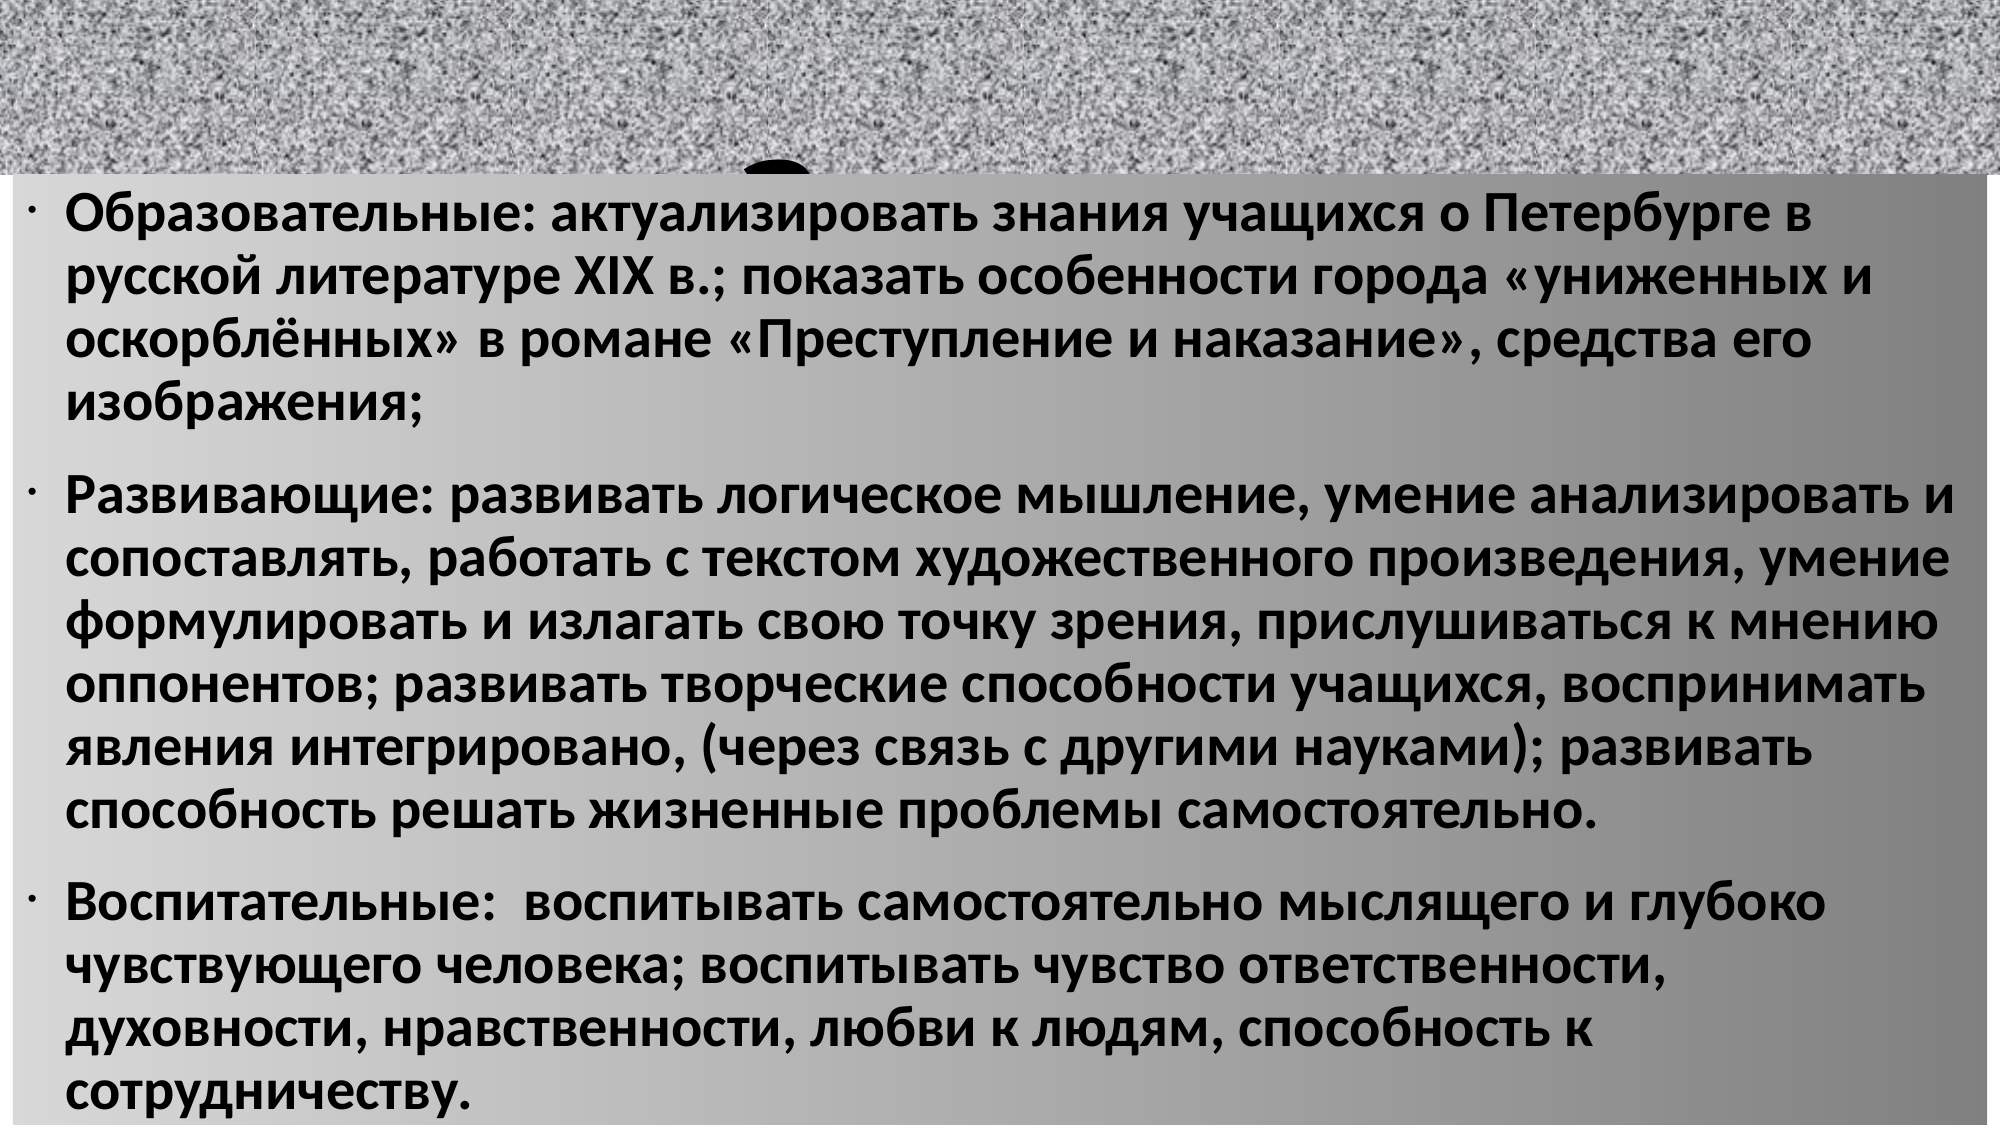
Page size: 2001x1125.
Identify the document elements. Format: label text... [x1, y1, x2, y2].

list Образовательные: актуализировать знания учащихся о Петербурге в русской литературе XIX в.; показать особенности города «униженных и оскорблённых» в романе «Преступление и наказание», средства его изображения; Развивающие: развивать логическое мышление, умение анализировать и сопоставлять, работать с текстом художественного произведения, умение формулировать и излагать свою точку зрения, прислушиваться к мнению оппонентов; развивать творческие способности учащихся, воспринимать явления интегрировано, (через связь с другими науками); развивать способность решать жизненные проблемы самостоятельно. Воспитательные: воспитывать самостоятельно мыслящего и глубоко чувствующего человека; воспитывать чувство ответственности, духовности, нравственности, любви к людям, способность к сотрудничеству. [12, 174, 1988, 1125]
title Задачи: [0, 0, 2000, 175]
